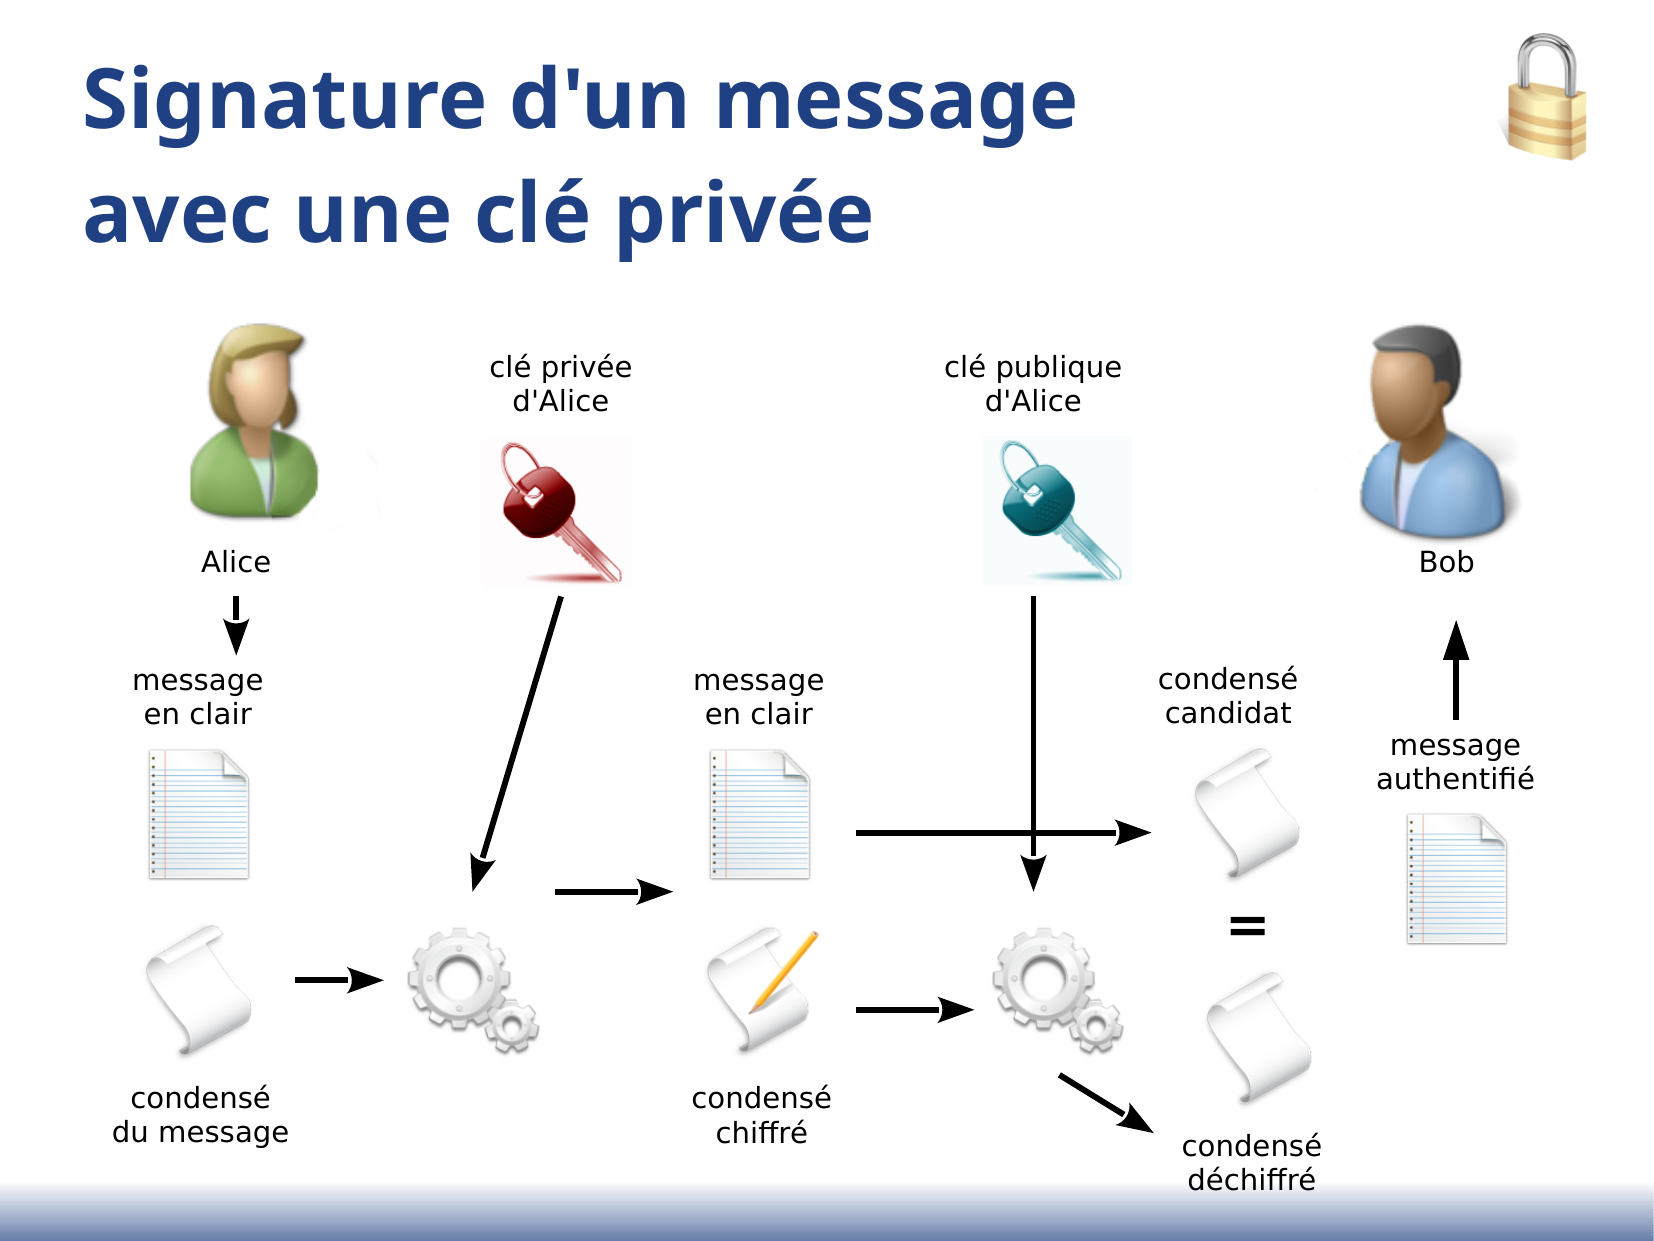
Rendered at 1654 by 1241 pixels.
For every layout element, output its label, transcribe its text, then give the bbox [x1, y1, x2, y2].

text_box message en clair [655, 655, 863, 739]
picture [1187, 968, 1329, 1111]
text_box message authentifié [1352, 720, 1560, 804]
picture [126, 921, 269, 1063]
picture [689, 744, 831, 886]
text_box condensé chiffré [655, 1074, 869, 1158]
picture [983, 436, 1132, 585]
picture [1298, 301, 1565, 568]
text_box condensé déchiffré [1145, 1121, 1359, 1205]
picture [690, 921, 833, 1063]
text_box condensé du message [94, 1074, 308, 1158]
text_box condensé candidat [1122, 654, 1335, 739]
picture [1175, 744, 1317, 886]
picture [986, 921, 1128, 1063]
picture [401, 921, 544, 1063]
text_box clé publique d'Alice [885, 342, 1182, 426]
text_box Alice [147, 537, 325, 587]
picture [1386, 808, 1528, 951]
picture [484, 438, 632, 587]
text_box clé privée d'Alice [442, 342, 680, 426]
text_box = [1210, 886, 1286, 964]
picture [1476, 29, 1613, 166]
title Signature d'un message avec une clé privée [82, 49, 1571, 257]
text_box message en clair [94, 655, 302, 739]
picture [118, 301, 385, 568]
text_box Bob [1358, 537, 1536, 587]
picture [128, 744, 270, 886]
